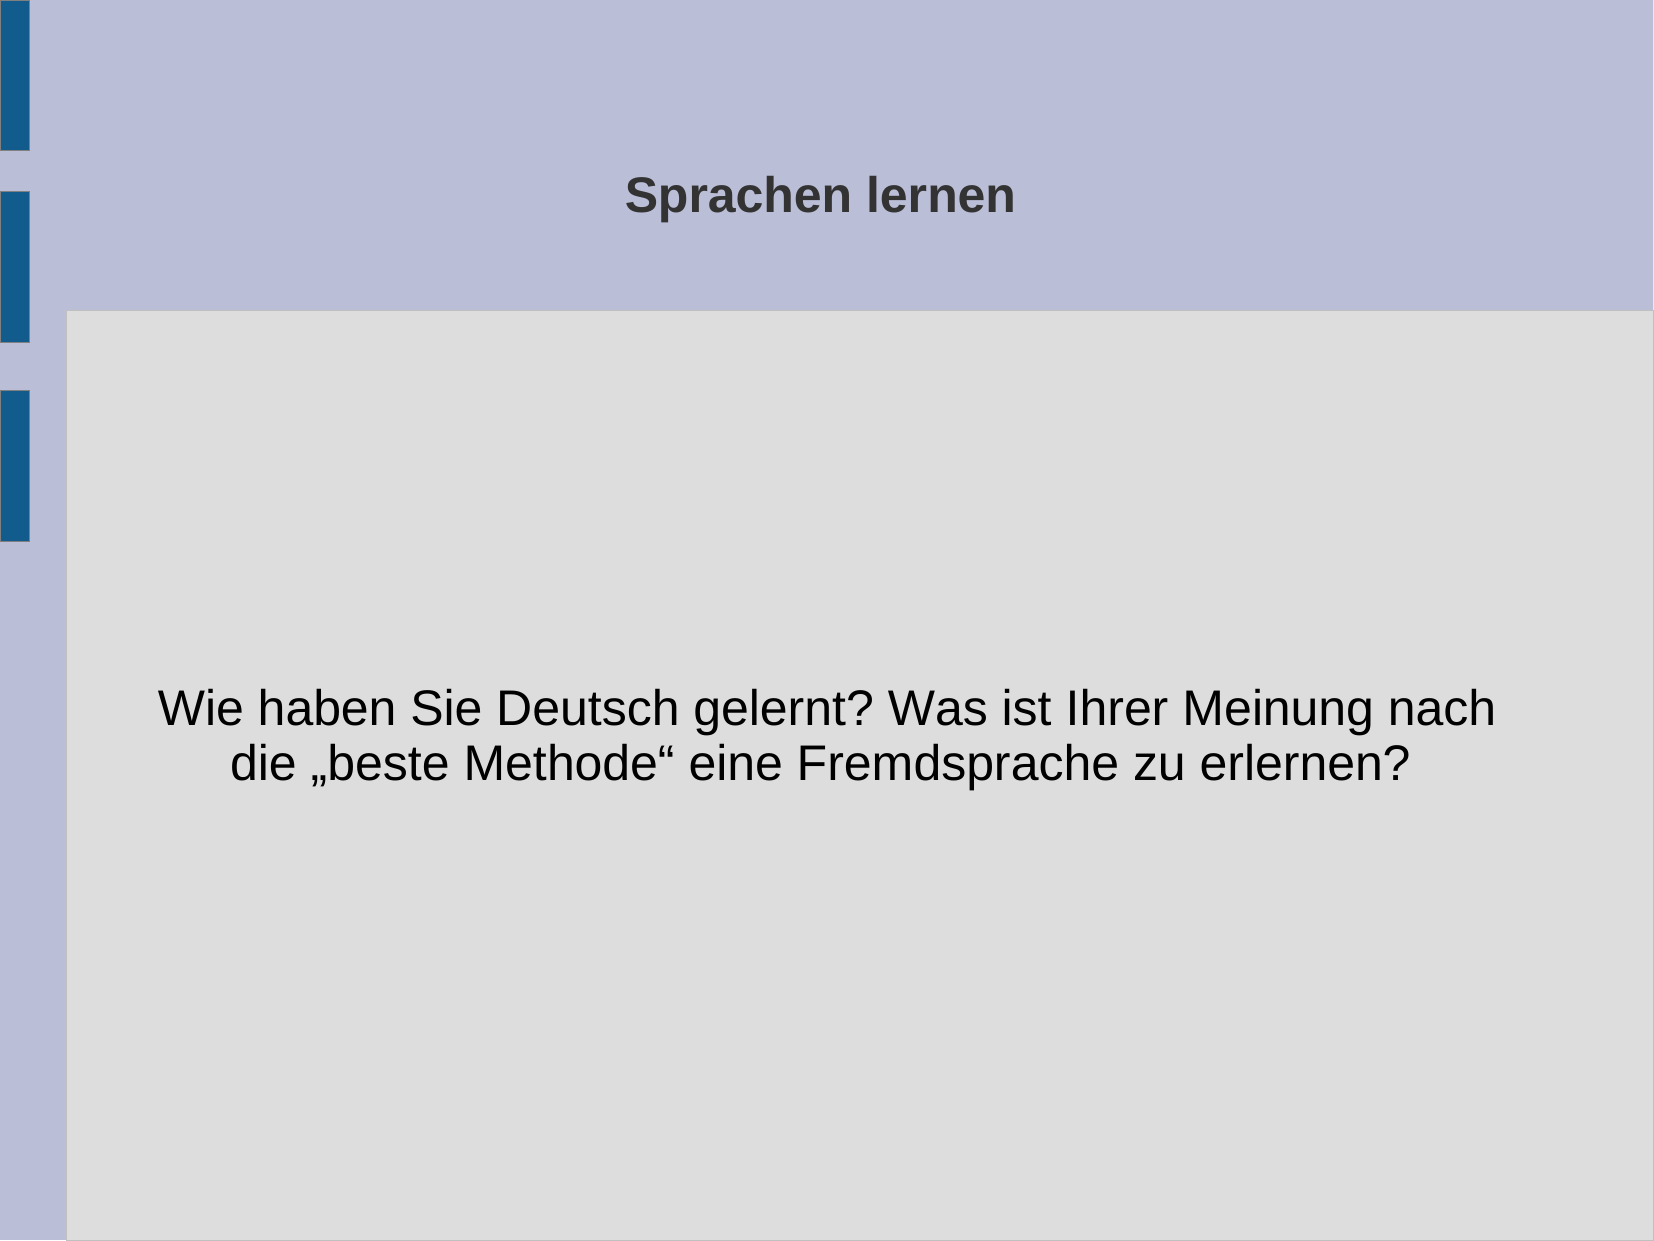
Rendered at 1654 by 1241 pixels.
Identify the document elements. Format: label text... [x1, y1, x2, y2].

title Sprachen lernen [121, 91, 1534, 299]
subtitle Wie haben Sie Deutsch gelernt? Was ist Ihrer Meinung nach die „beste Methode“ eine Fremdsprache zu erlernen? [121, 344, 1534, 1127]
